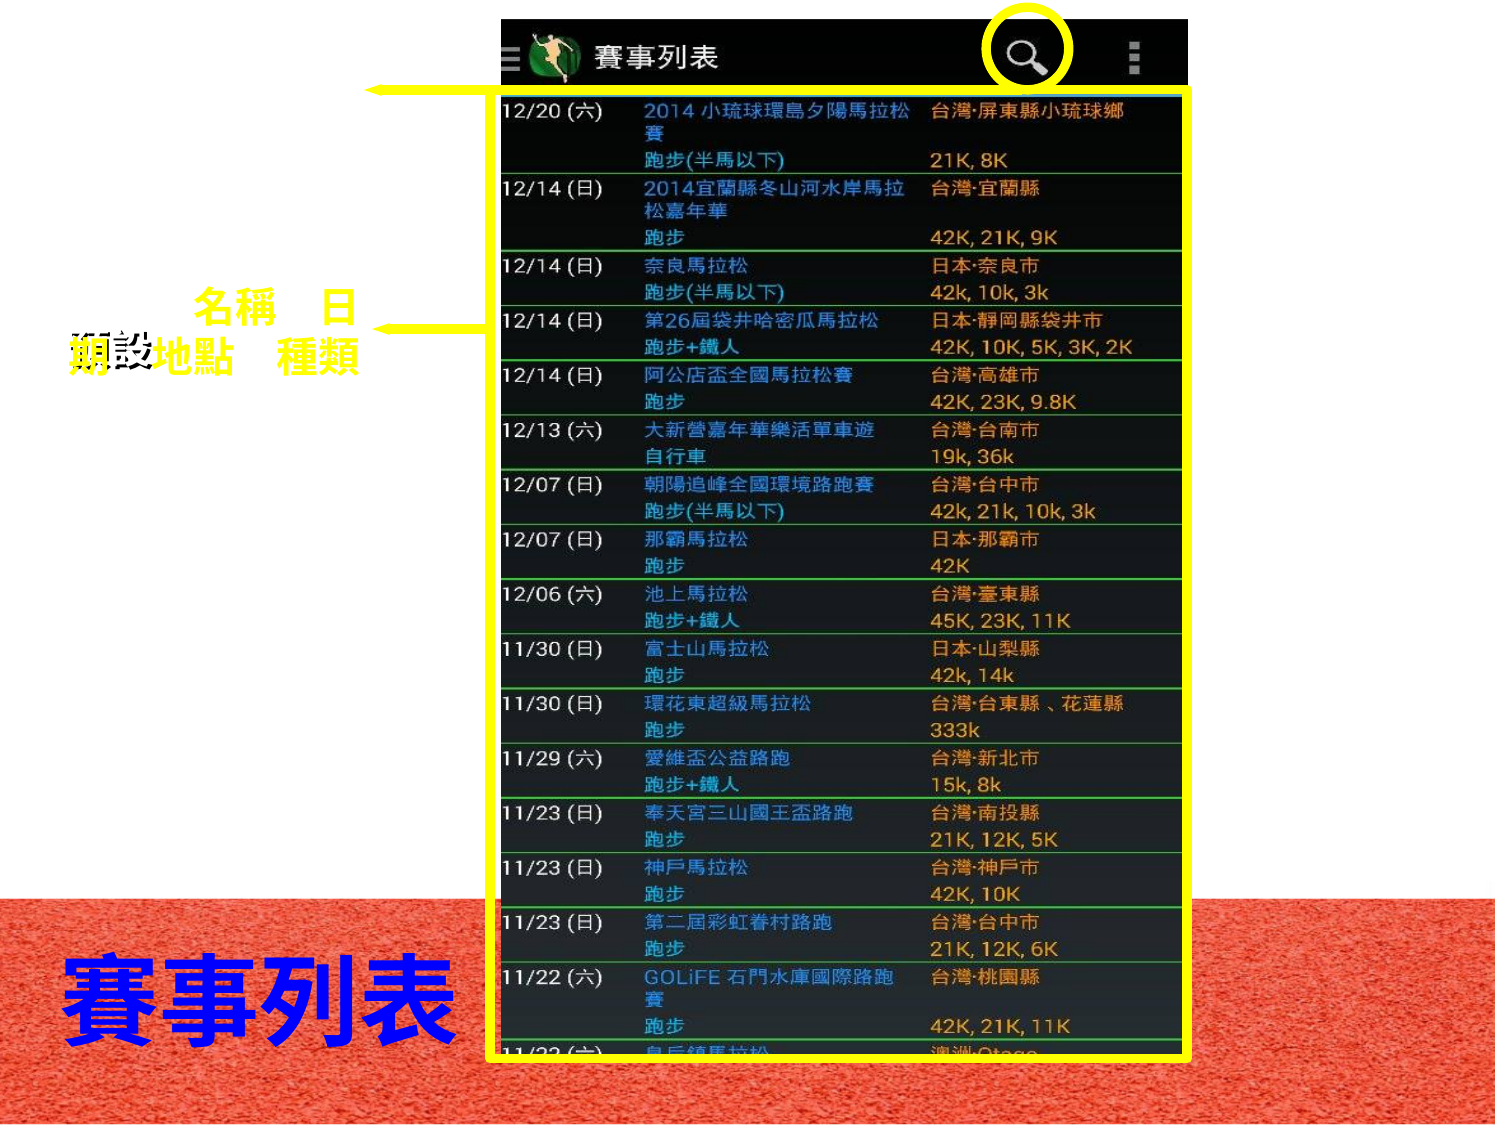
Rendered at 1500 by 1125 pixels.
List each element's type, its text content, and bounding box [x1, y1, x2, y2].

picture [495, 94, 1182, 1054]
text_box 預設： 當年度(2014)所有賽事，包含國內及海外。 由賽事日期距離目前時間的近至遠條列，方便使用者查看。 [53, 314, 423, 835]
text_box 快速篩選： 針對使用者輸入的賽事名稱、日期、地點、種類進行篩選，列出符合的賽事。 [53, 123, 388, 492]
title 賽事列表 [41, 928, 479, 1069]
picture [1057, 19, 1188, 85]
picture [991, 19, 1064, 85]
picture [0, 881, 1495, 1125]
picture [501, 19, 998, 85]
